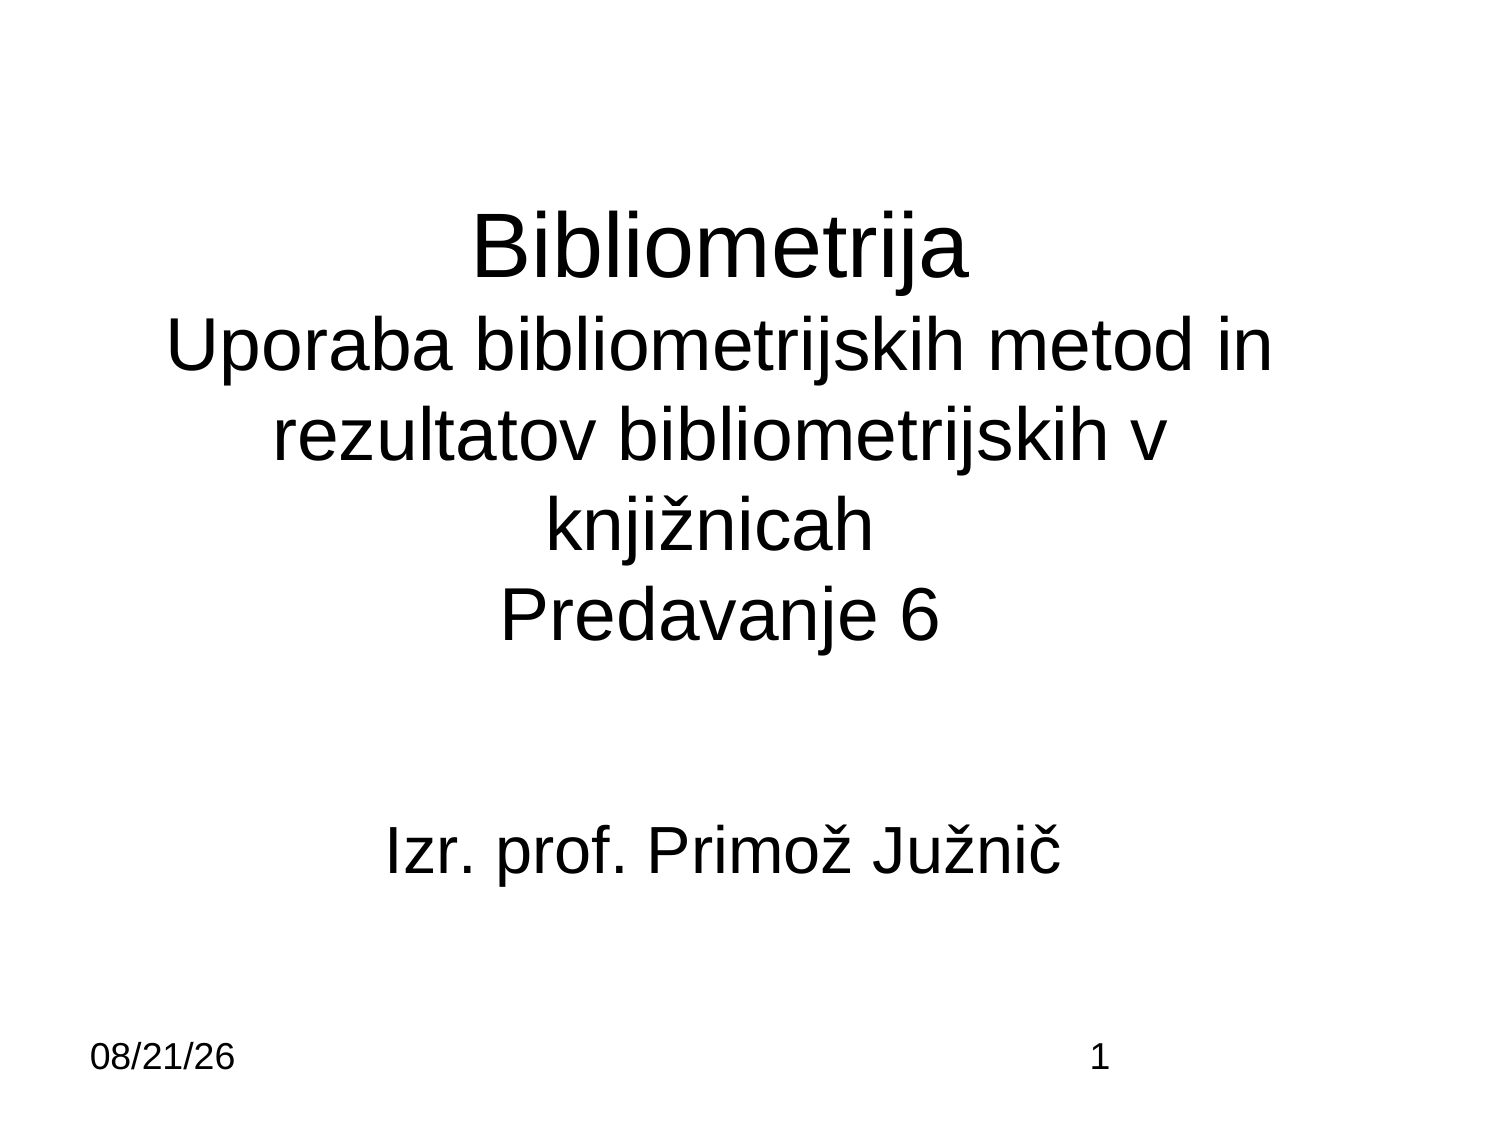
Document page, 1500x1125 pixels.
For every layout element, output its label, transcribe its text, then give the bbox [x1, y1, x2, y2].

title Bibliometrija Uporaba bibliometrijskih metod in rezultatov bibliometrijskih v knjižnicah Predavanje 6 [112, 78, 1329, 764]
subtitle Izr. prof. Primož Južnič [224, 798, 1223, 991]
